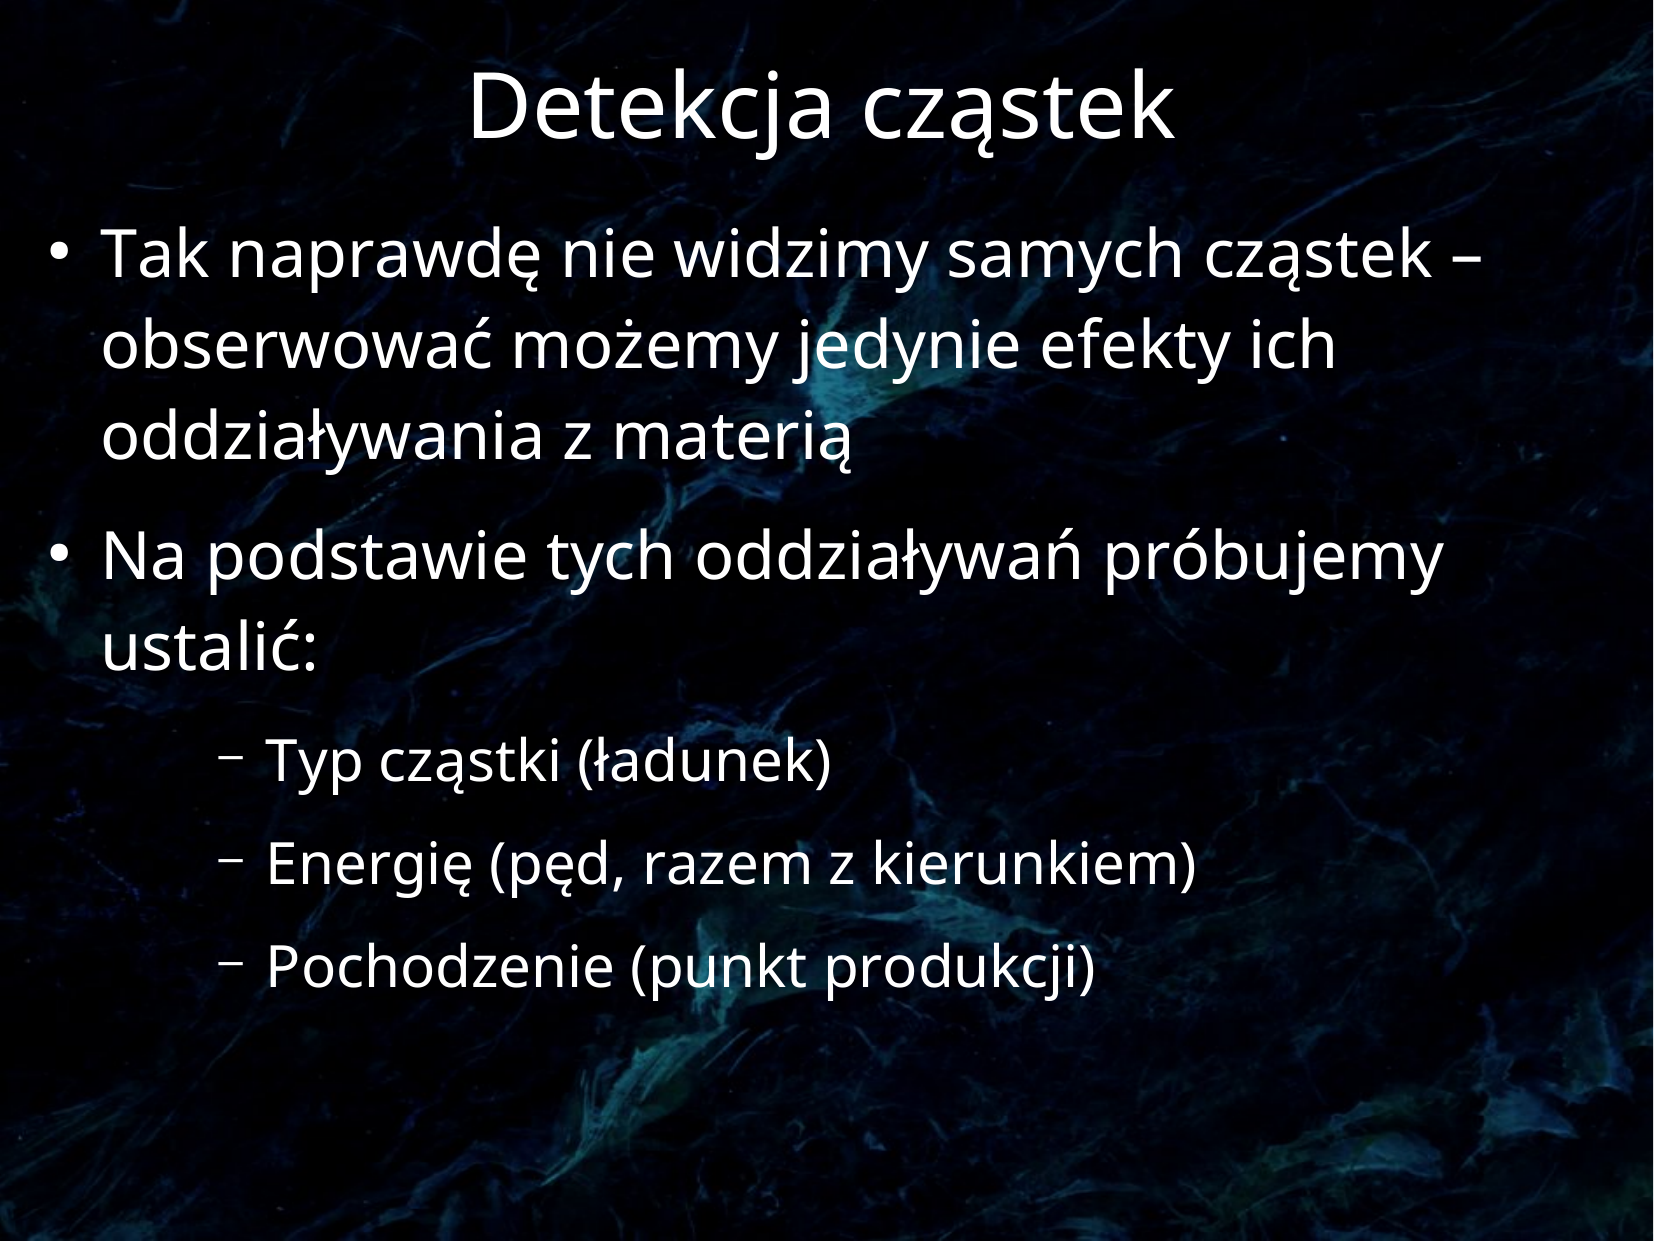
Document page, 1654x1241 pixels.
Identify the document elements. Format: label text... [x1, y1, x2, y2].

picture [0, 0, 1654, 1241]
list Tak naprawdę nie widzimy samych cząstek – obserwować możemy jedynie efekty ich oddziaływania z materią Na podstawie tych oddziaływań próbujemy ustalić: Typ cząstki (ładunek) Energię (pęd, razem z kierunkiem) Pochodzenie (punkt produkcji) [29, 206, 1625, 1108]
title Detekcja cząstek [77, 36, 1565, 170]
